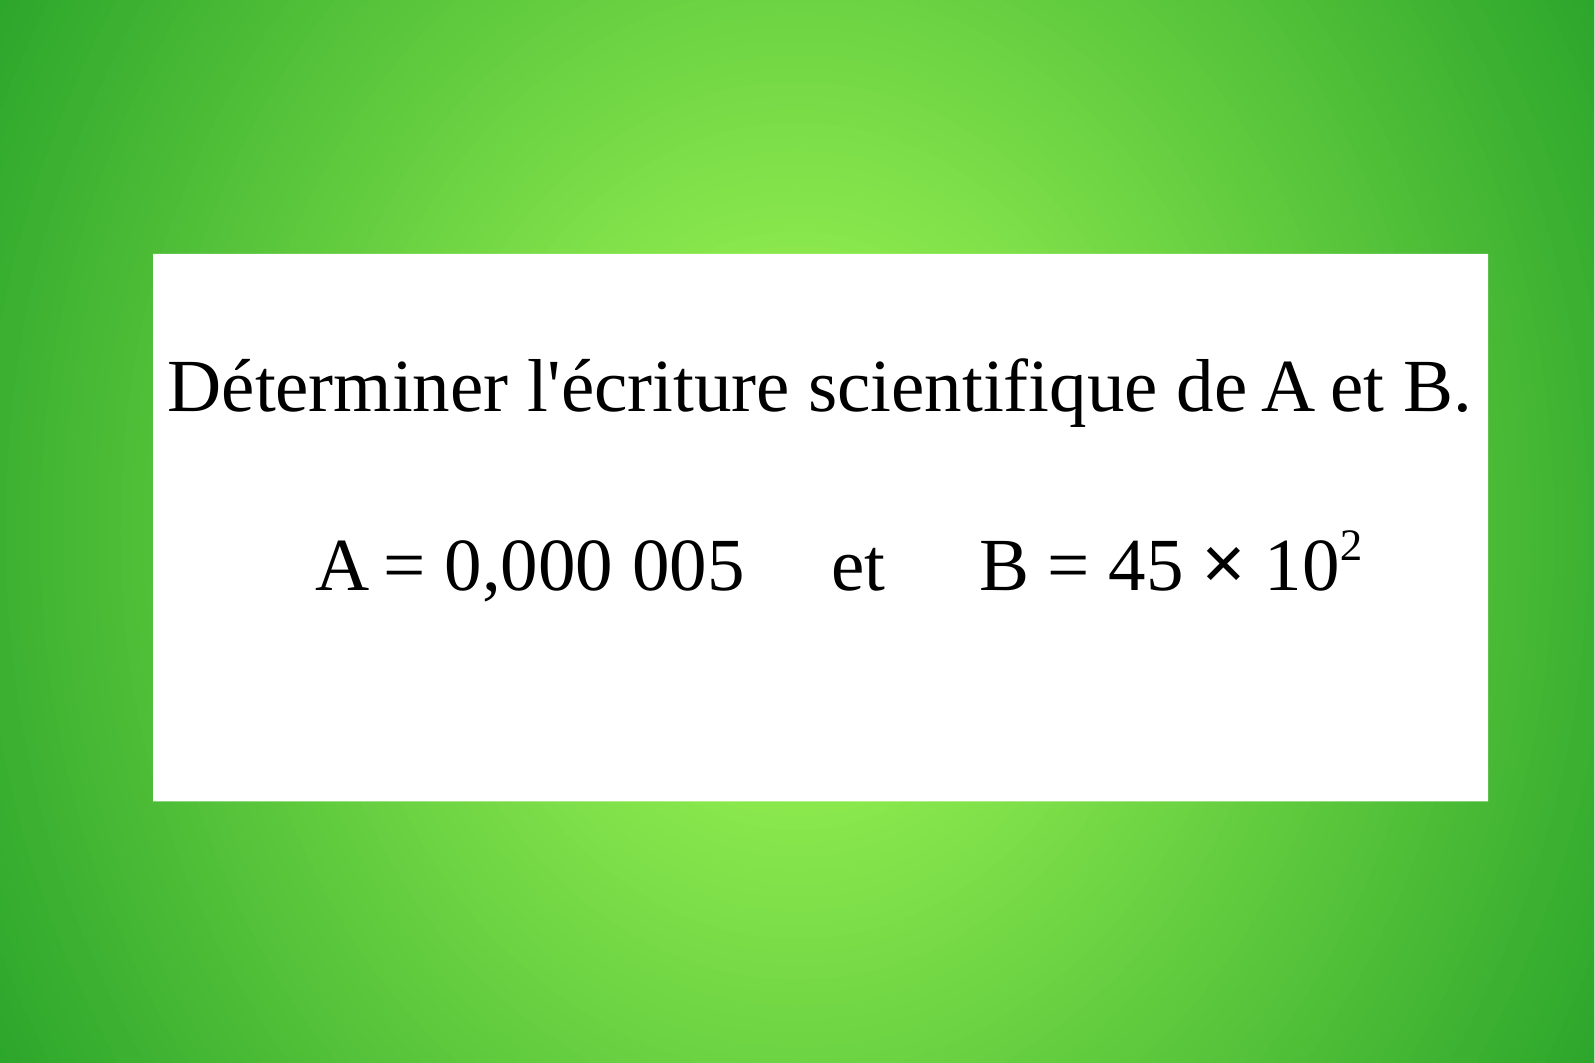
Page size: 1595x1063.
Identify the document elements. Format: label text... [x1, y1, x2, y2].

picture [0, 0, 1595, 1063]
text_box Déterminer l'écriture scientifique de A et B. A = 0,000 005 et B = 45 × 102 [153, 253, 1489, 802]
